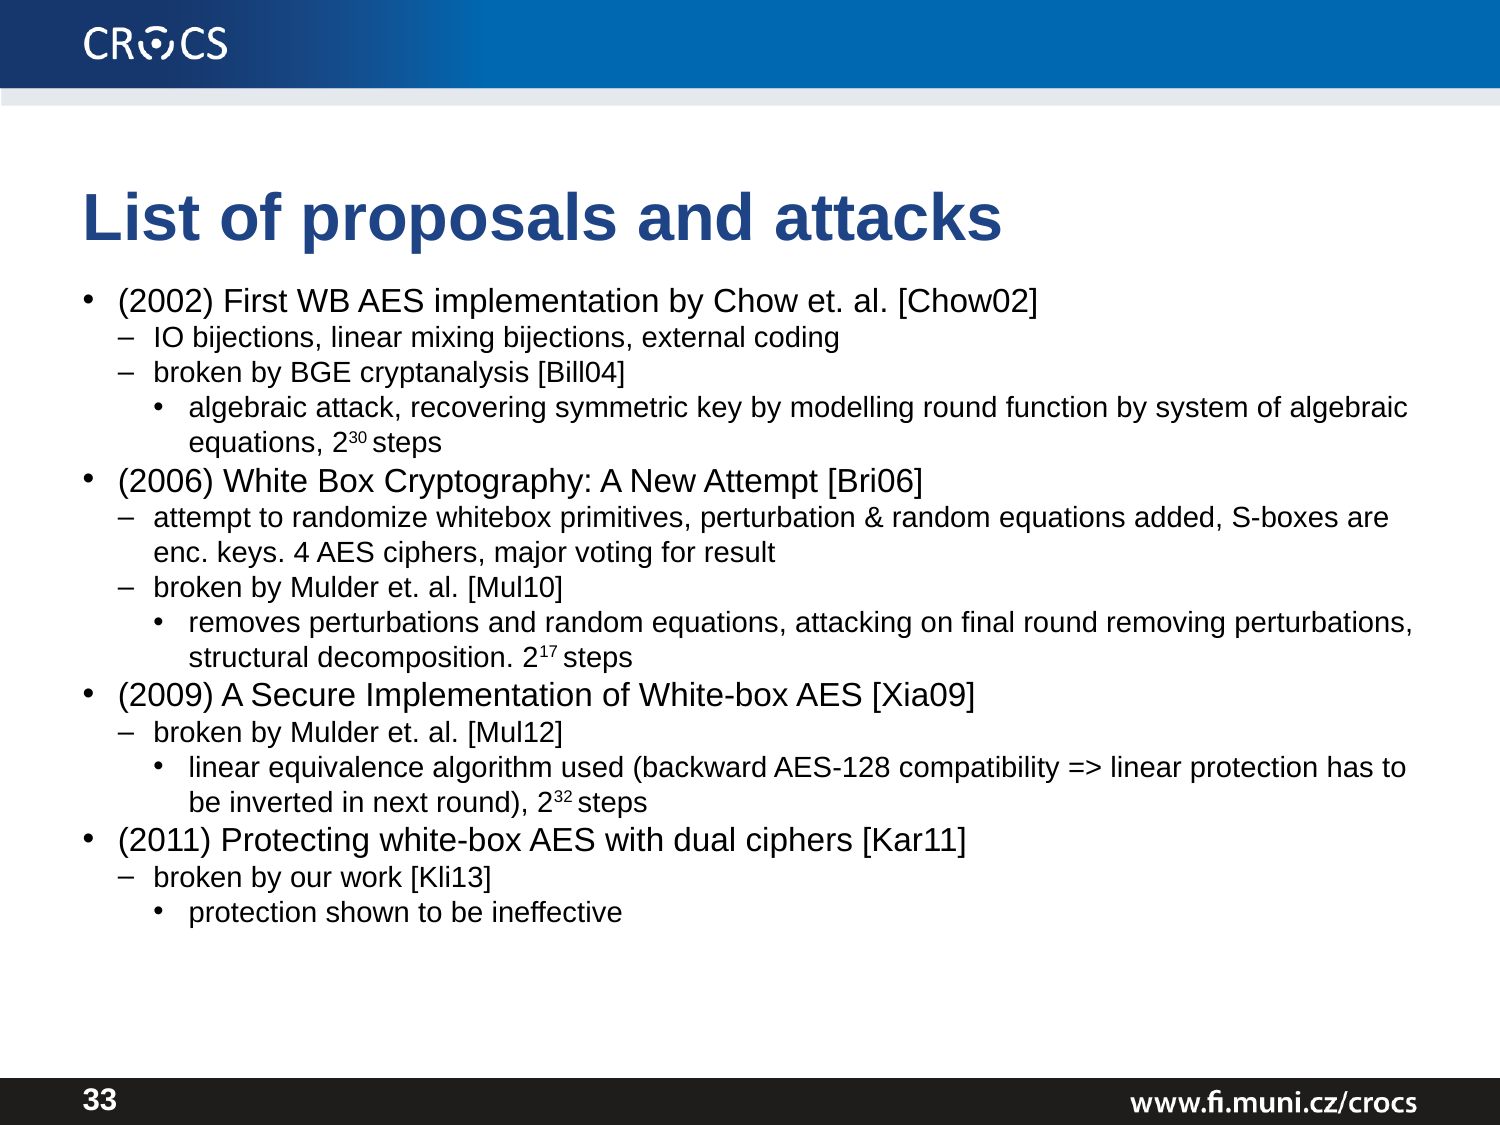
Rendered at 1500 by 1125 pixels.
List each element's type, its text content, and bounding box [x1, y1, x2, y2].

text_box <number> [82, 1078, 148, 1125]
picture [0, 0, 1500, 1125]
text_box List of proposals and attacks [82, 148, 1433, 278]
text_box (2002) First WB AES implementation by Chow et. al. [Chow02] IO bijections, linear mixing bijections, external coding broken by BGE cryptanalysis [Bill04] algebraic attack, recovering symmetric key by modelling round function by system of algebraic equations, 230 steps (2006) White Box Cryptography: A New Attempt [Bri06] attempt to randomize whitebox primitives, perturbation & random equations added, S-boxes are enc. keys. 4 AES ciphers, major voting for result broken by Mulder et. al. [Mul10] removes perturbations and random equations, attacking on final round removing perturbations, structural decomposition. 217 steps (2009) A Secure Implementation of White-box AES [Xia09] broken by Mulder et. al. [Mul12] linear equivalence algorithm used (backward AES-128 compatibility => linear protection has to be inverted in next round), 232 steps (2011) Protecting white-box AES with dual ciphers [Kar11] broken by our work [Kli13] protection shown to be ineffective [82, 278, 1433, 960]
